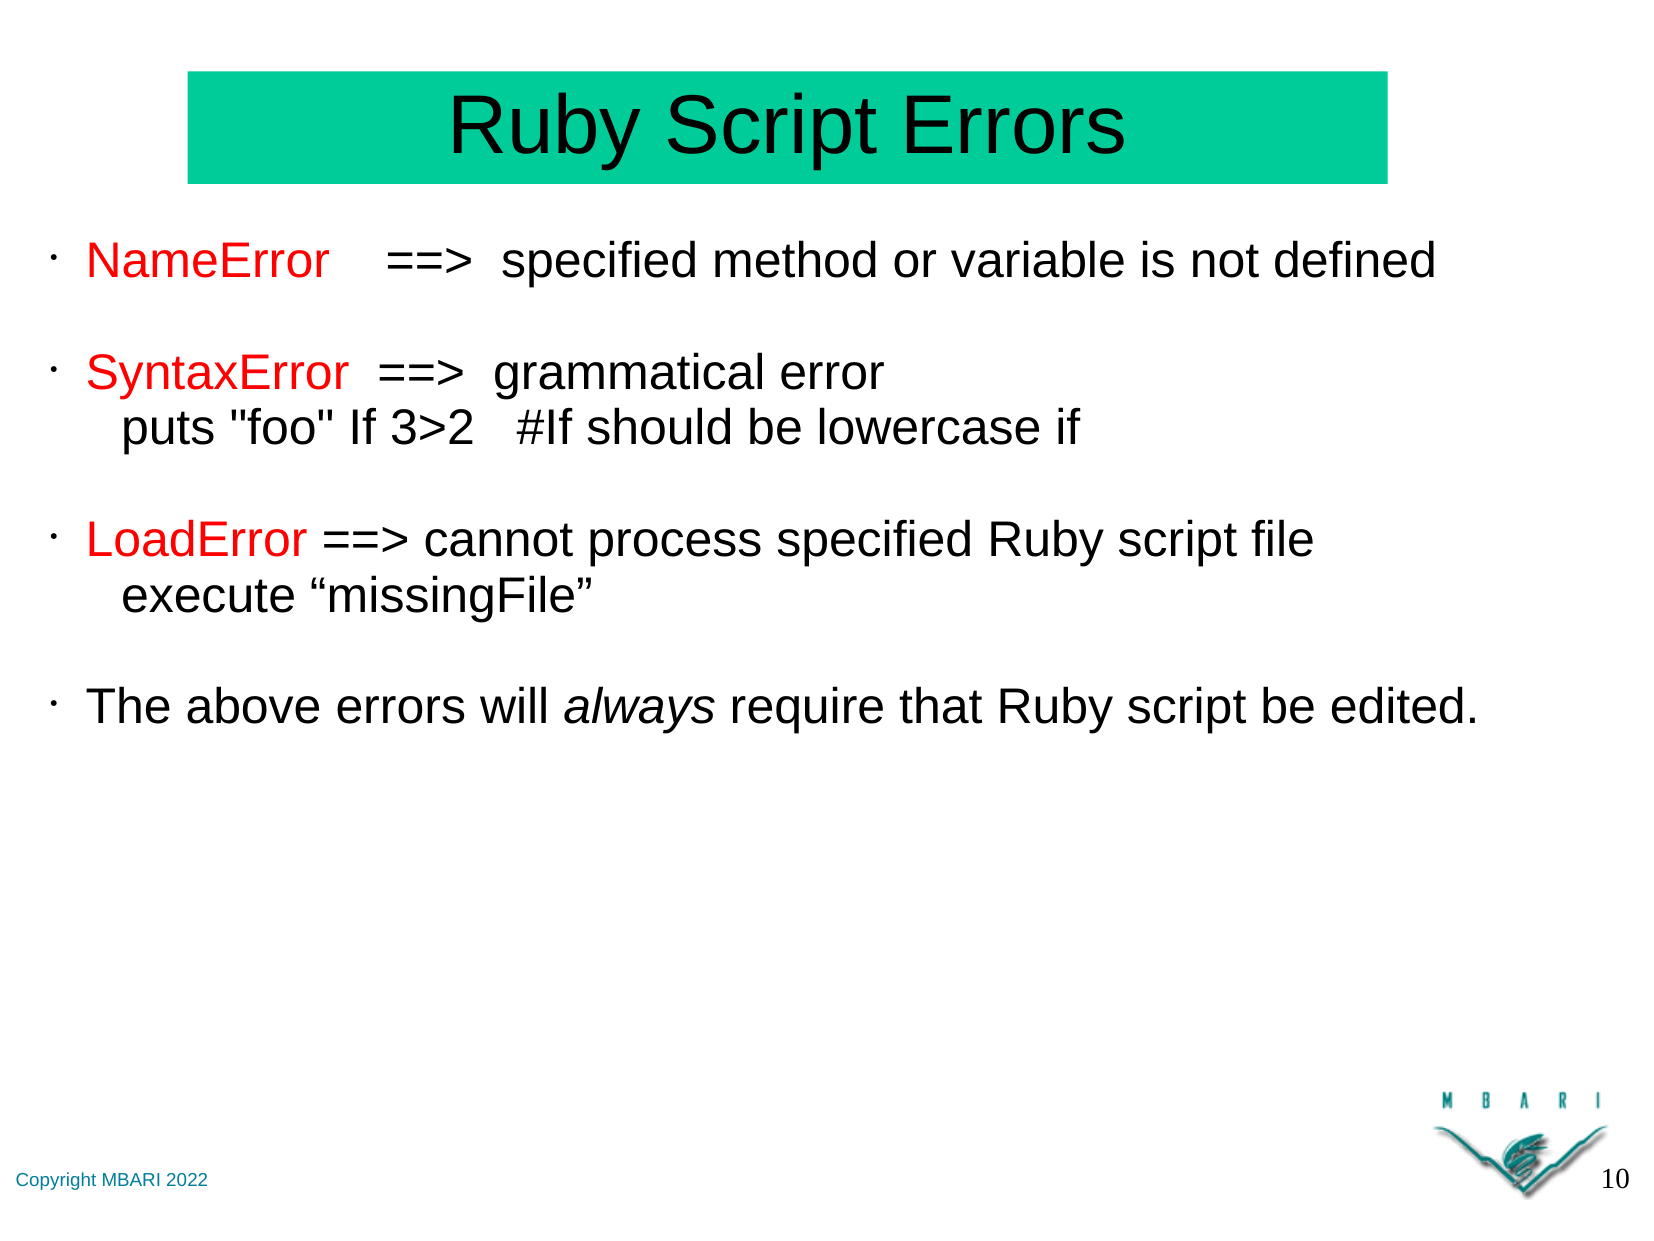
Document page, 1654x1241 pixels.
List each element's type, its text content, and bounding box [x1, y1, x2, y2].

text_box Ruby Script Errors [187, 71, 1388, 184]
picture [1426, 1091, 1613, 1200]
text_box NameError ==> specified method or variable is not defined SyntaxError ==> grammatical error puts "foo" If 3>2 #If should be lowercase if LoadError ==> cannot process specified Ruby script file execute “missingFile” The above errors will always require that Ruby script be edited. [0, 225, 1605, 854]
